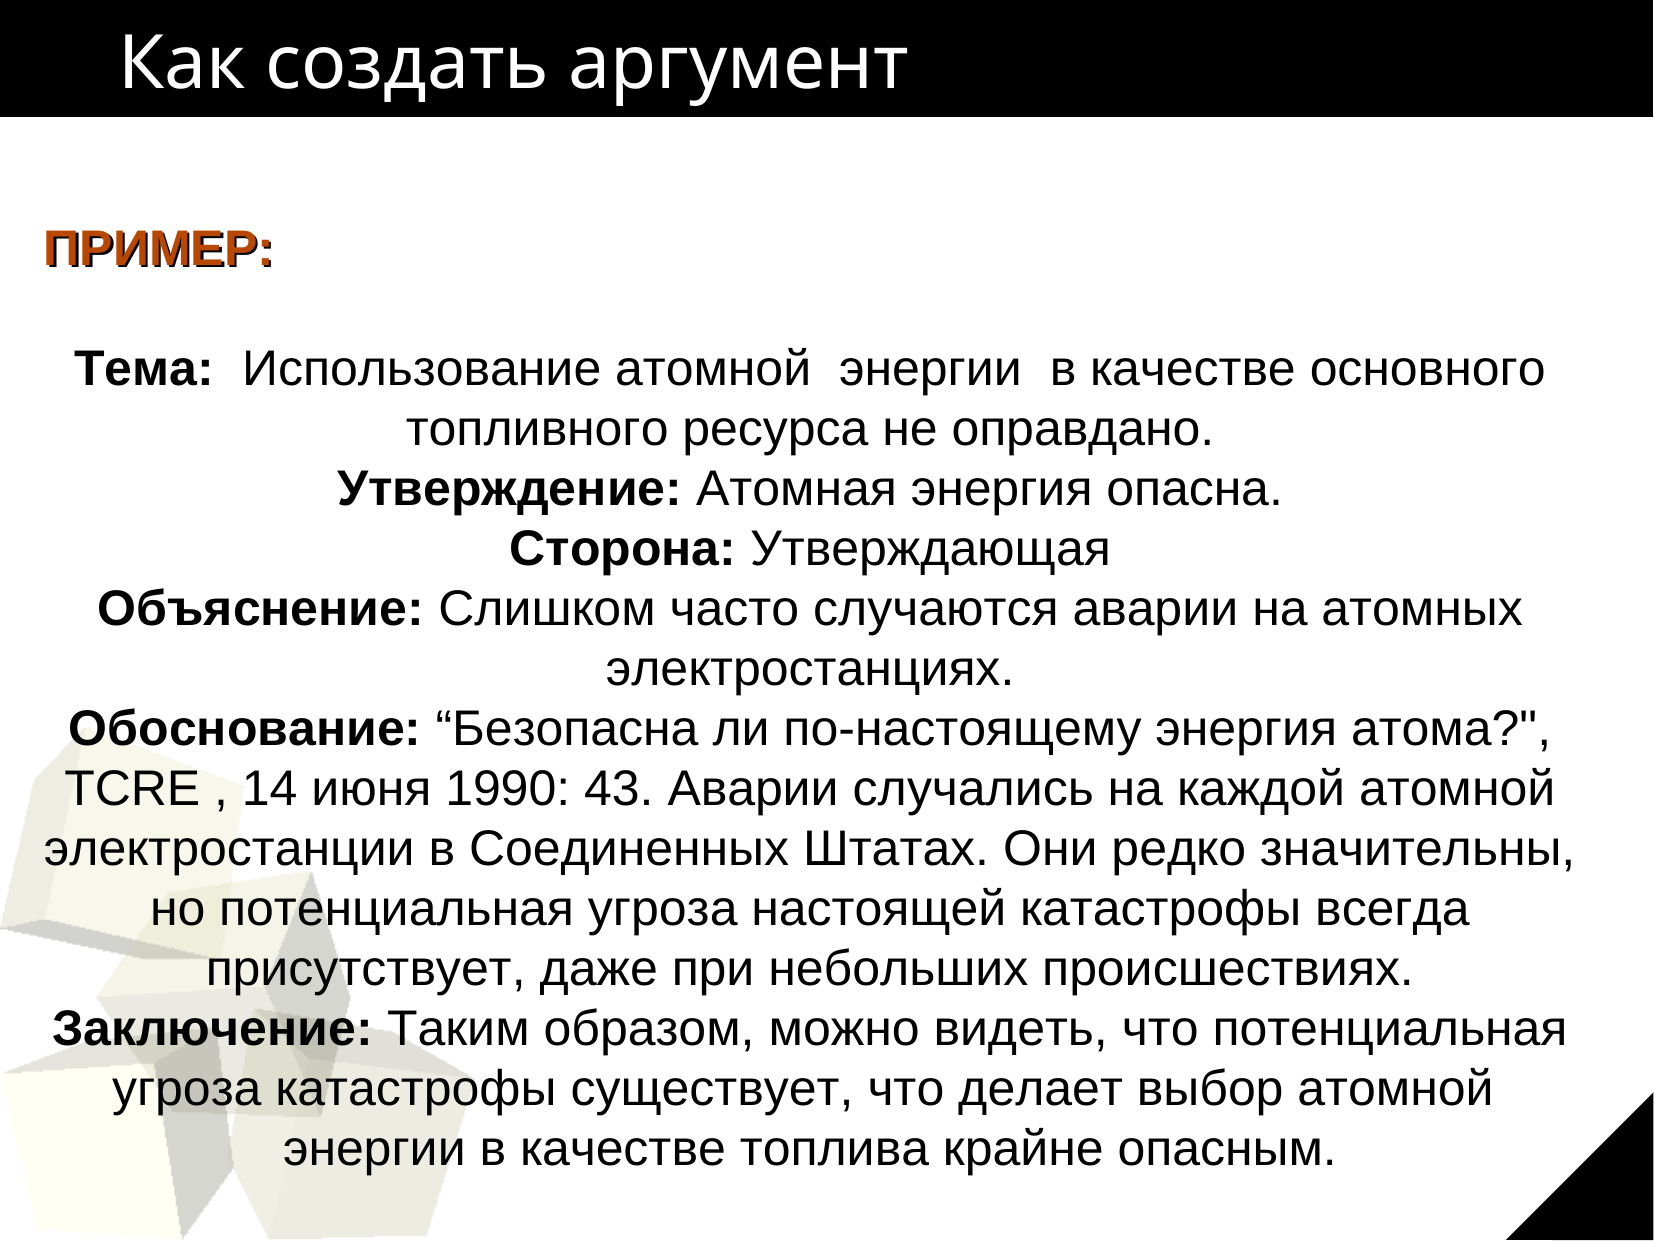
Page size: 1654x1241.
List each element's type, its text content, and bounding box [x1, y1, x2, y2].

title Как создать аргумент [118, 6, 1595, 112]
subtitle ПРИМЕР: Тема: Использование атомной энергии в качестве основного топливного ресурса не оправдано. Утверждение: Атомная энергия опасна. Сторона: Утверждающая Объяснение: Слишком часто случаются аварии на атомных электростанциях. Обоснование: “Безопасна ли по-настоящему энергия атома?", TCRE , 14 июня 1990: 43. Аварии случались на каждой атомной электростанции в Соединенных Штатах. Они редко значительны, но потенциальная угроза настоящей катастрофы всегда присутствует, даже при небольших происшествиях. Заключение: Таким образом, можно видеть, что потенциальная угроза катастрофы существует, что делает выбор атомной энергии в качестве топлива крайне опасным. [44, 184, 1611, 1207]
